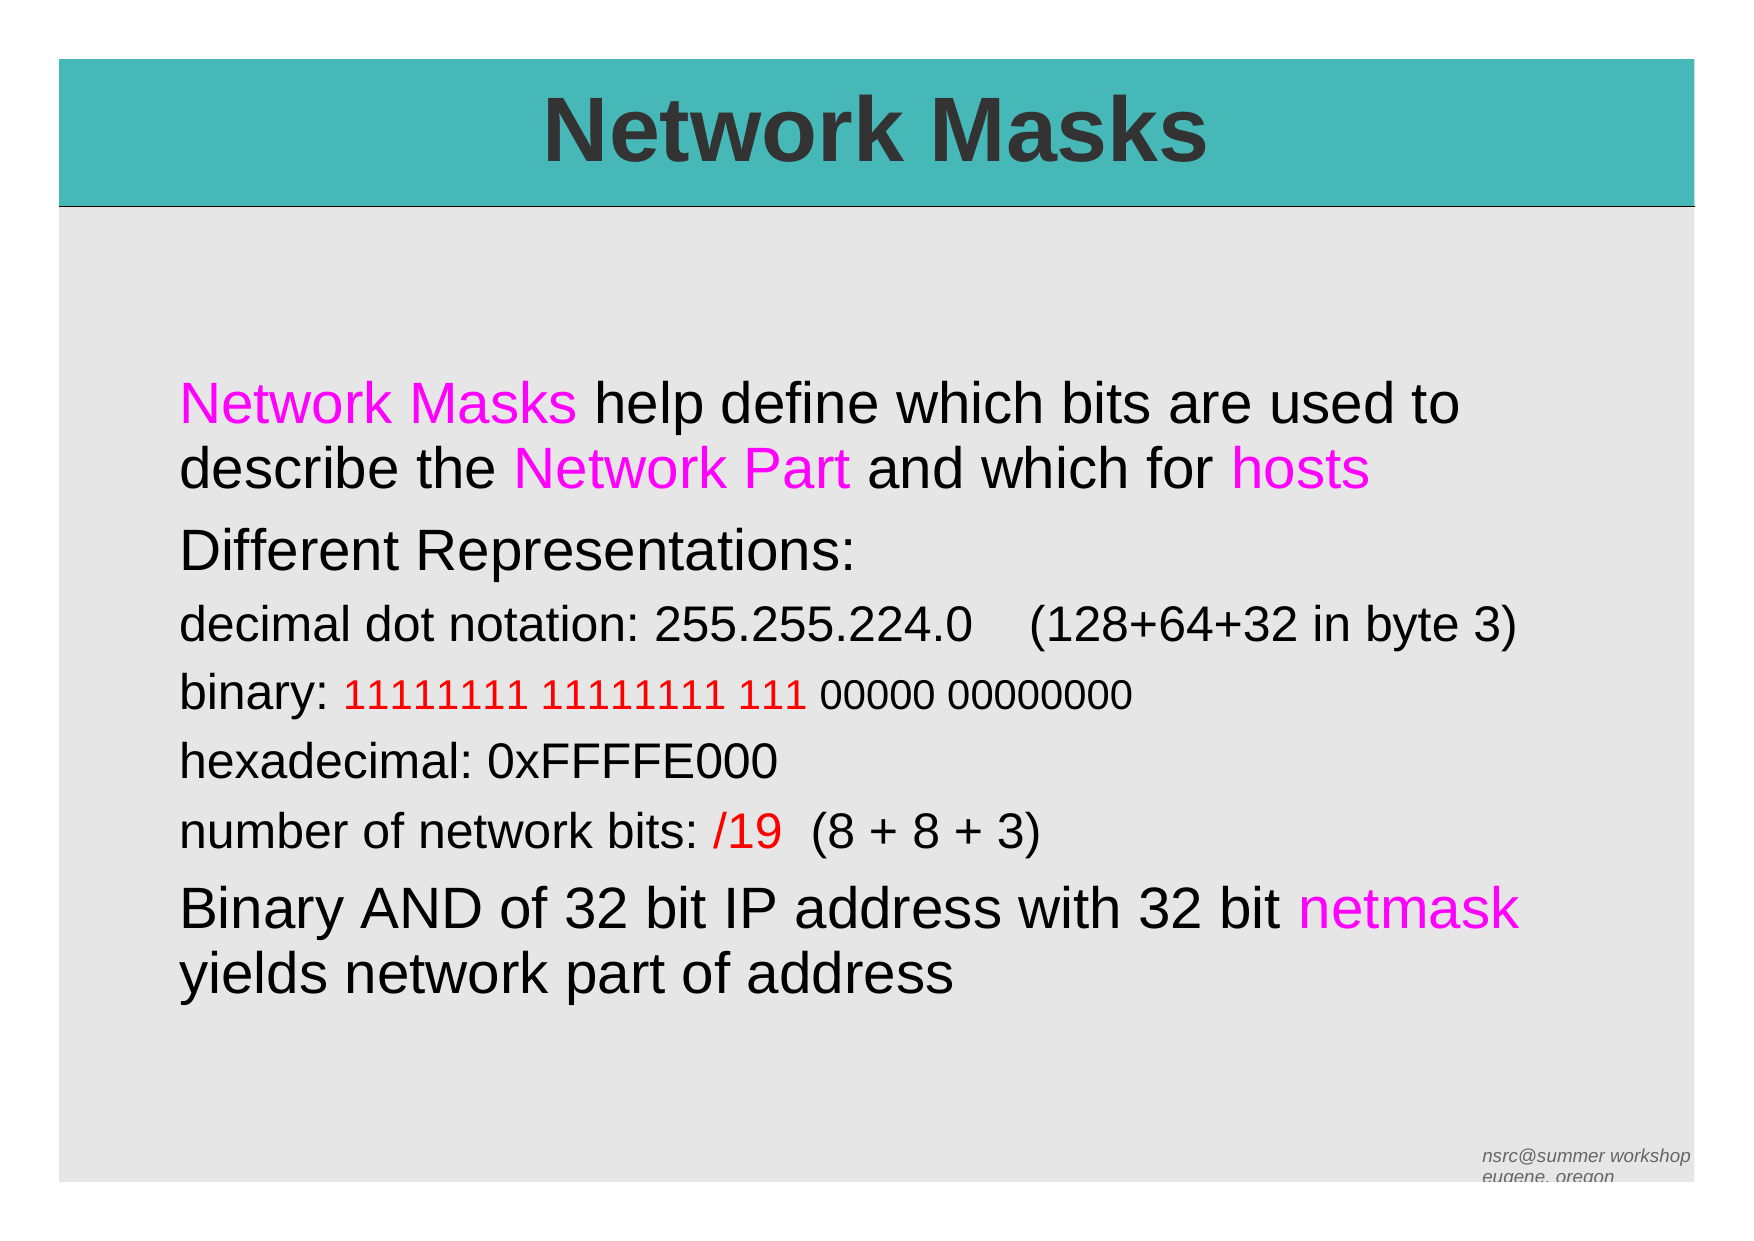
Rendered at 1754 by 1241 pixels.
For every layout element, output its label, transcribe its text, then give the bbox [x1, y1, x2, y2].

list Network Masks help define which bits are used to describe the Network Part and which for hosts Different Representations: decimal dot notation: 255.255.224.0 (128+64+32 in byte 3) binary: 11111111 11111111 111 00000 00000000 hexadecimal: 0xFFFFE000 number of network bits: /19 (8 + 8 + 3) Binary AND of 32 bit IP address with 32 bit netmask yields network part of address [179, 371, 1576, 1079]
title Network Masks [59, 41, 1695, 219]
